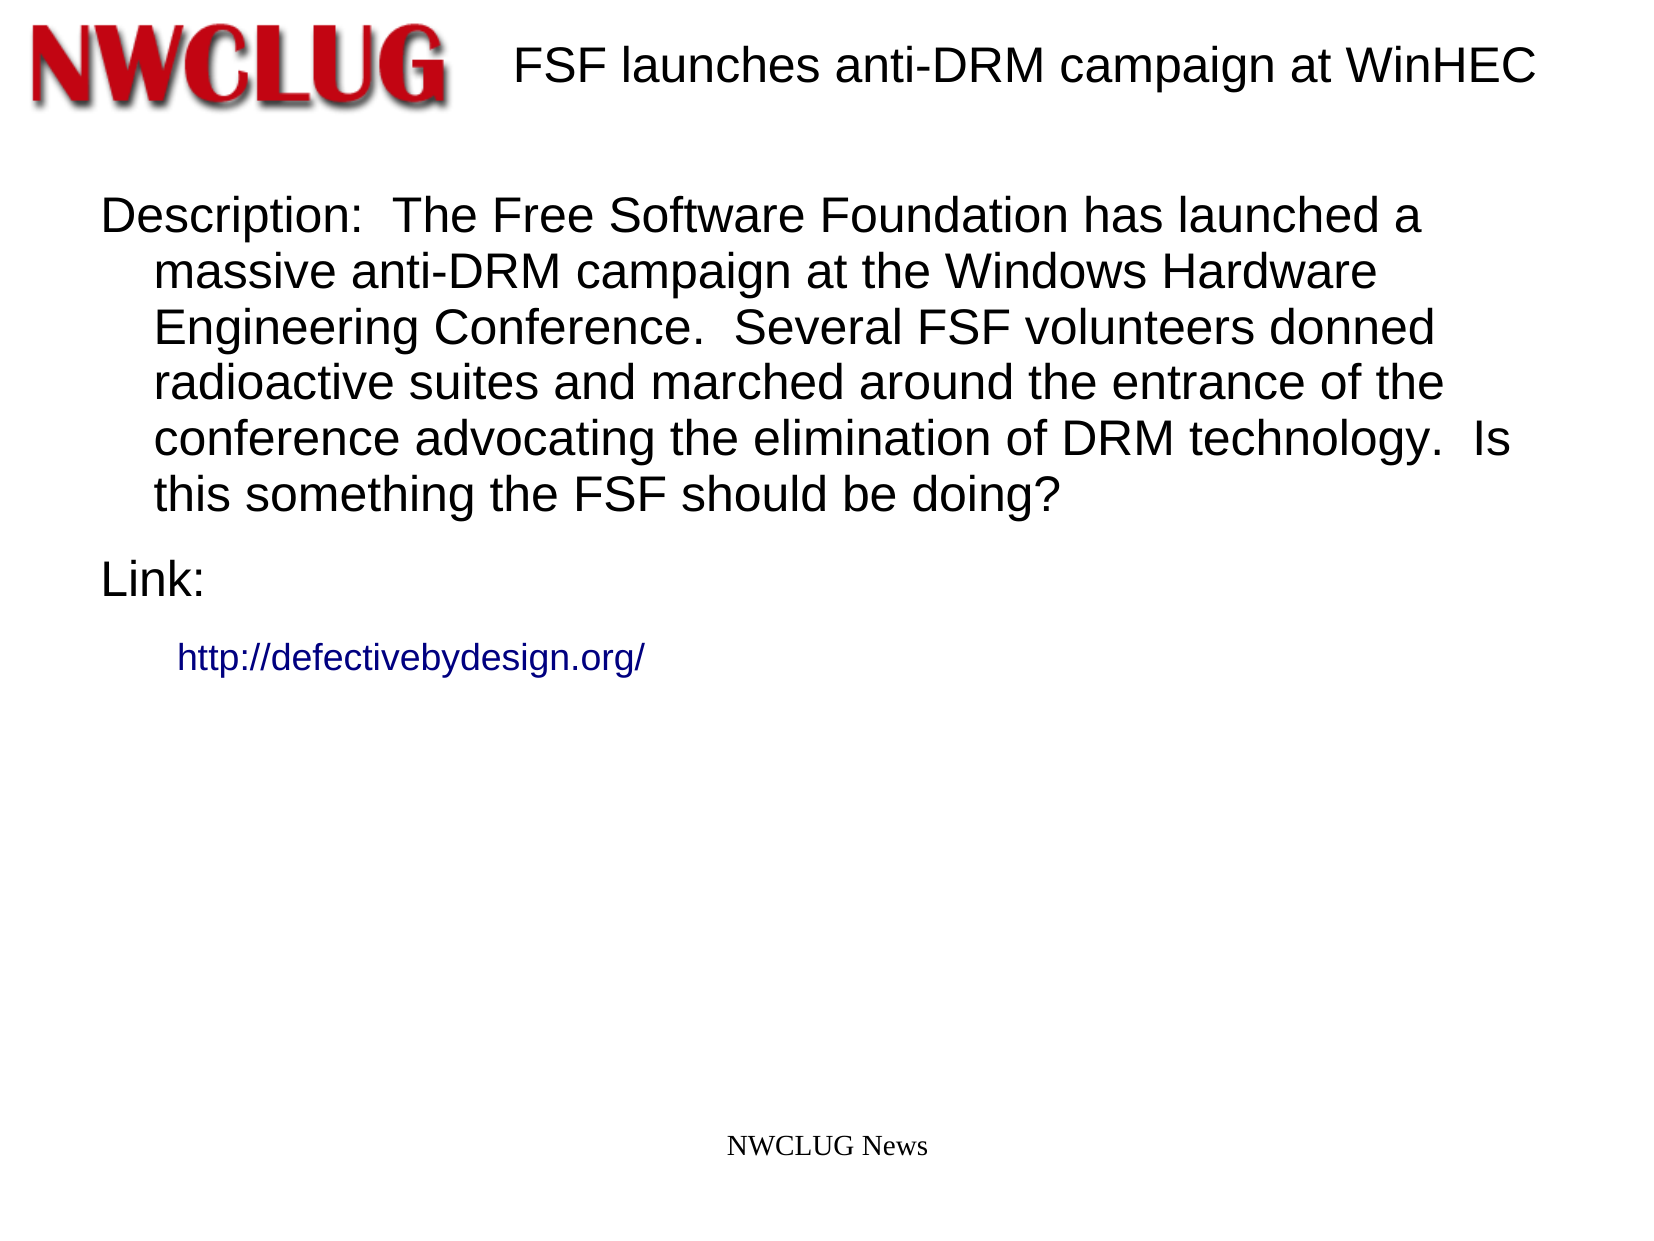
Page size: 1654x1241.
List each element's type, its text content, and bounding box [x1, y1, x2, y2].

title FSF launches anti-DRM campaign at WinHEC [495, 17, 1613, 113]
list Description: The Free Software Foundation has launched a massive anti-DRM campaign at the Windows Hardware Engineering Conference. Several FSF volunteers donned radioactive suites and marched around the entrance of the conference advocating the elimination of DRM technology. Is this something the FSF should be doing? Link: http://defectivebydesign.org/ [82, 187, 1571, 1094]
picture [5, 5, 480, 156]
